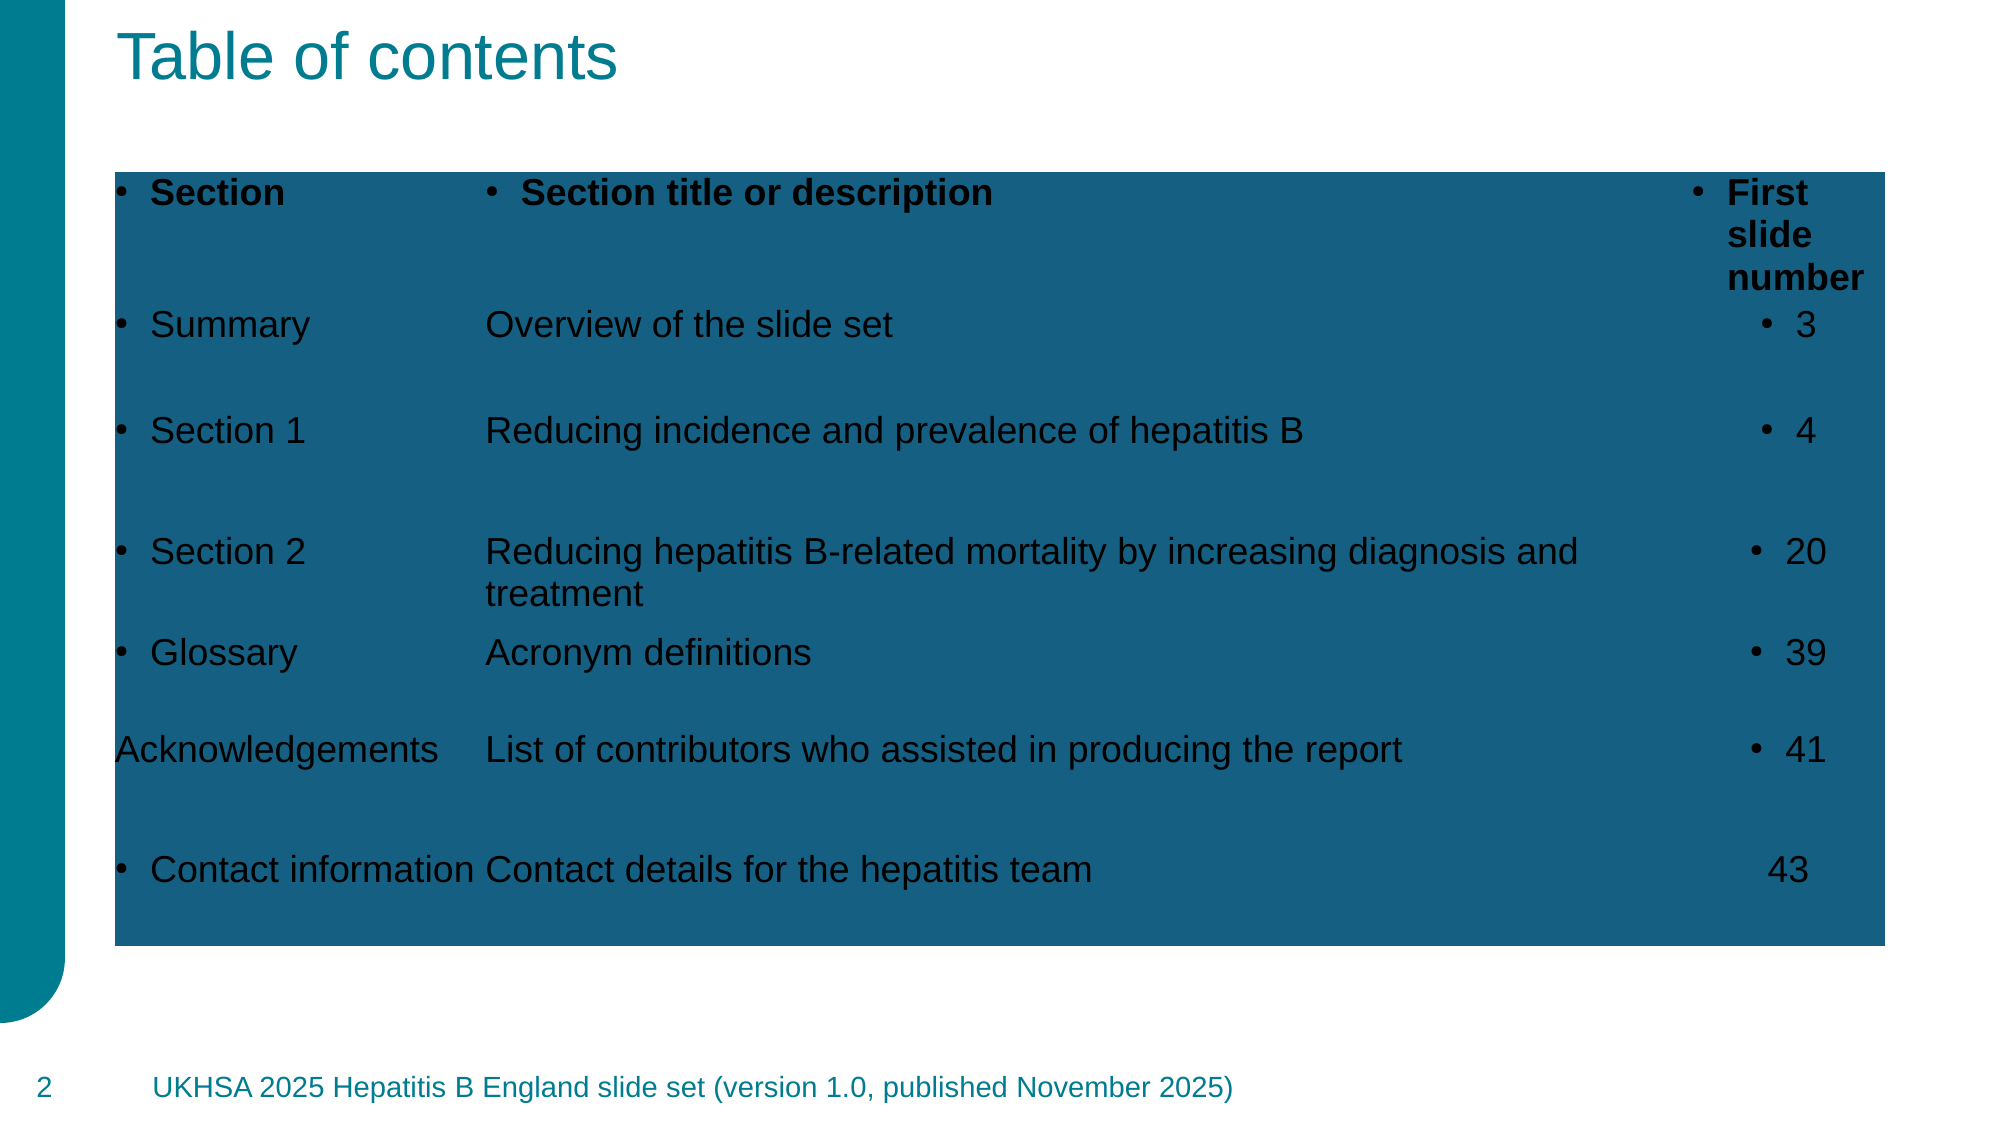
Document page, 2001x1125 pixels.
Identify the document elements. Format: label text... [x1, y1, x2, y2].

table_cell 3 [1692, 303, 1885, 410]
table_cell Contact details for the hepatitis team [485, 849, 1692, 946]
table_cell 39 [1692, 632, 1885, 729]
table_cell Contact information [115, 849, 485, 946]
table_header Section [115, 172, 485, 303]
table_header Section title or description [485, 172, 1692, 303]
table_cell Section 1 [115, 410, 485, 531]
table_cell Overview of the slide set [485, 303, 1692, 410]
table_cell List of contributors who assisted in producing the report [485, 729, 1692, 849]
table_cell Section 2 [115, 531, 485, 632]
text_box UKHSA 2025 Hepatitis B England slide set (version 1.0, published November 2025) [137, 1056, 1780, 1116]
table_cell Reducing incidence and prevalence of hepatitis B [485, 410, 1692, 531]
title Table of contents [101, 14, 661, 106]
table_cell 4 [1692, 410, 1885, 531]
table_cell Acronym definitions [485, 632, 1692, 729]
table_cell Summary [115, 303, 485, 410]
table_cell 43 [1692, 849, 1885, 946]
table_header First slide number [1692, 172, 1885, 303]
table_cell 20 [1692, 531, 1885, 632]
table_cell Glossary [115, 632, 485, 729]
table_cell Acknowledgements [115, 729, 485, 849]
text_box [21, 1056, 120, 1117]
table_cell Reducing hepatitis B-related mortality by increasing diagnosis and treatment [485, 531, 1692, 632]
table_cell 41 [1692, 729, 1885, 849]
